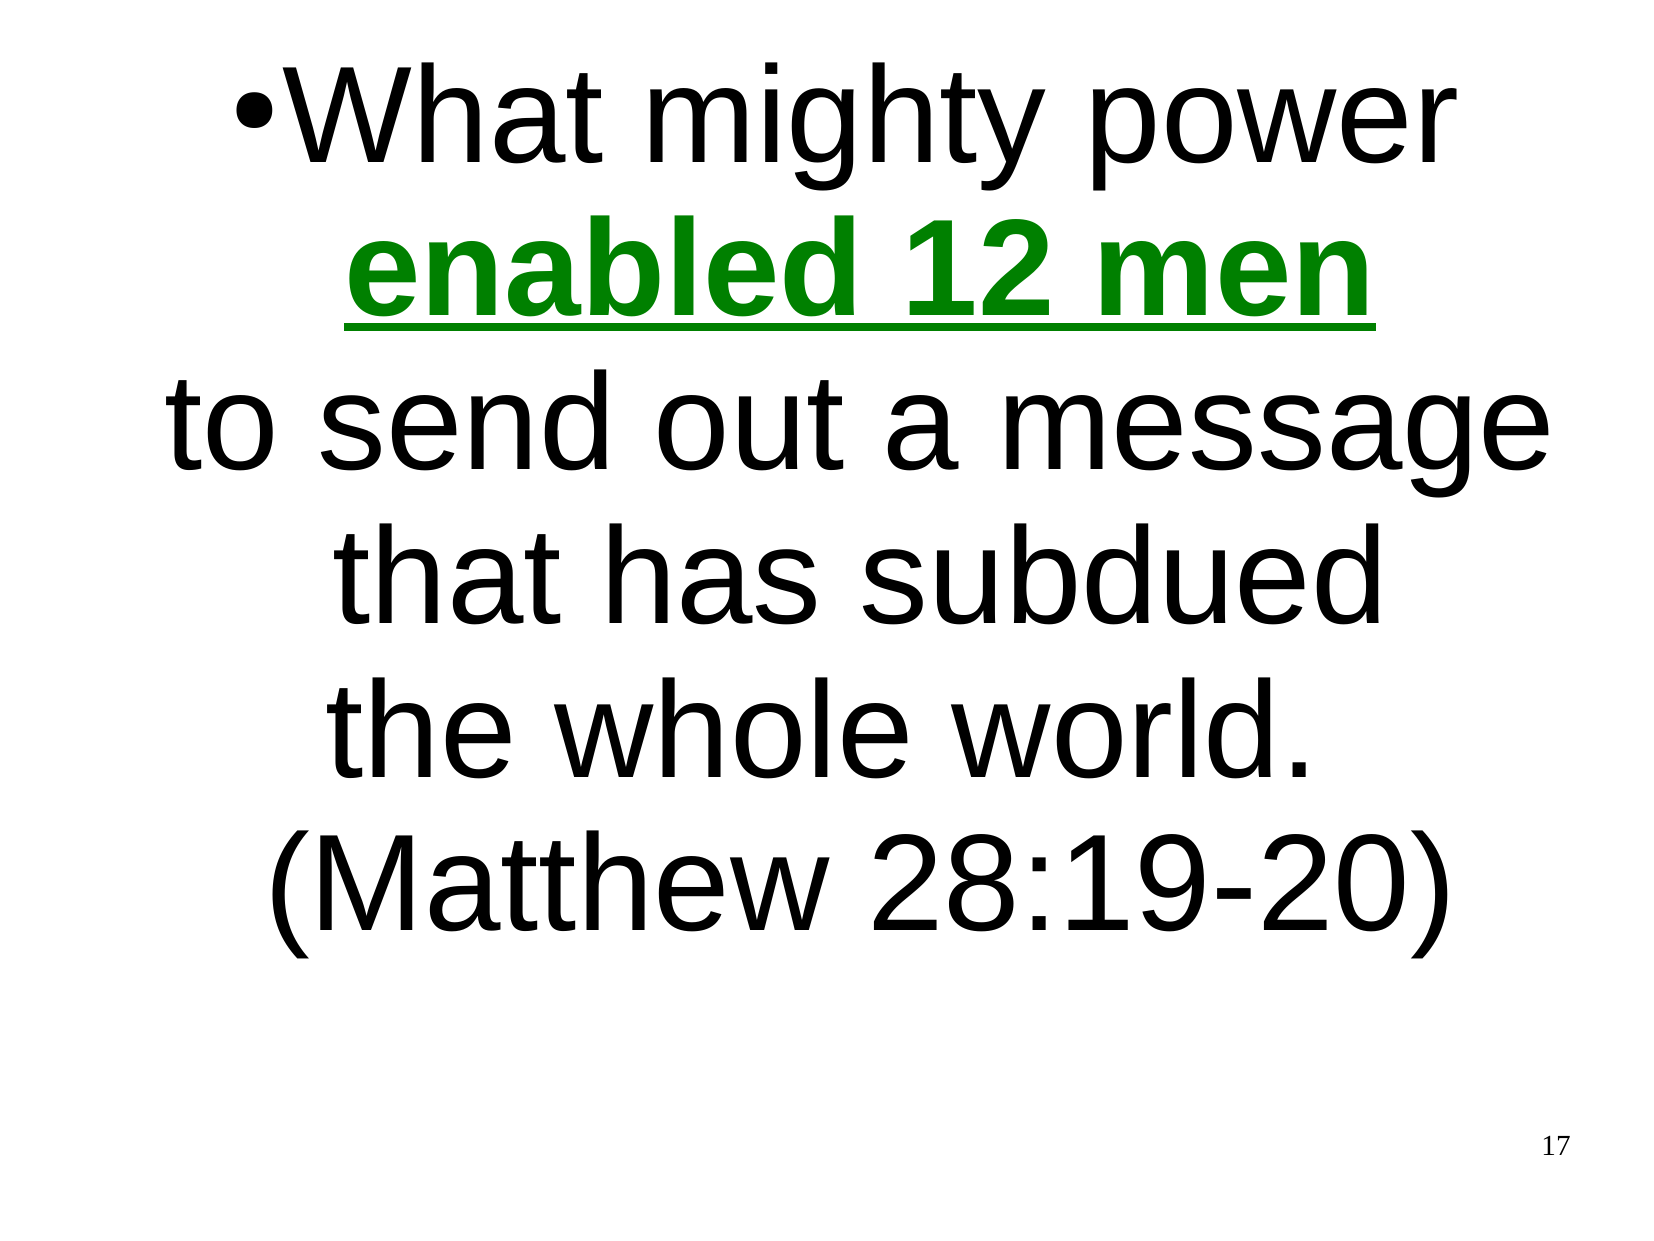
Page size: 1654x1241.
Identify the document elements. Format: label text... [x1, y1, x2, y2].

list What mighty power enabled 12 men to send out a message that has subdued the whole world. (Matthew 28:19-20) [37, 37, 1613, 1238]
